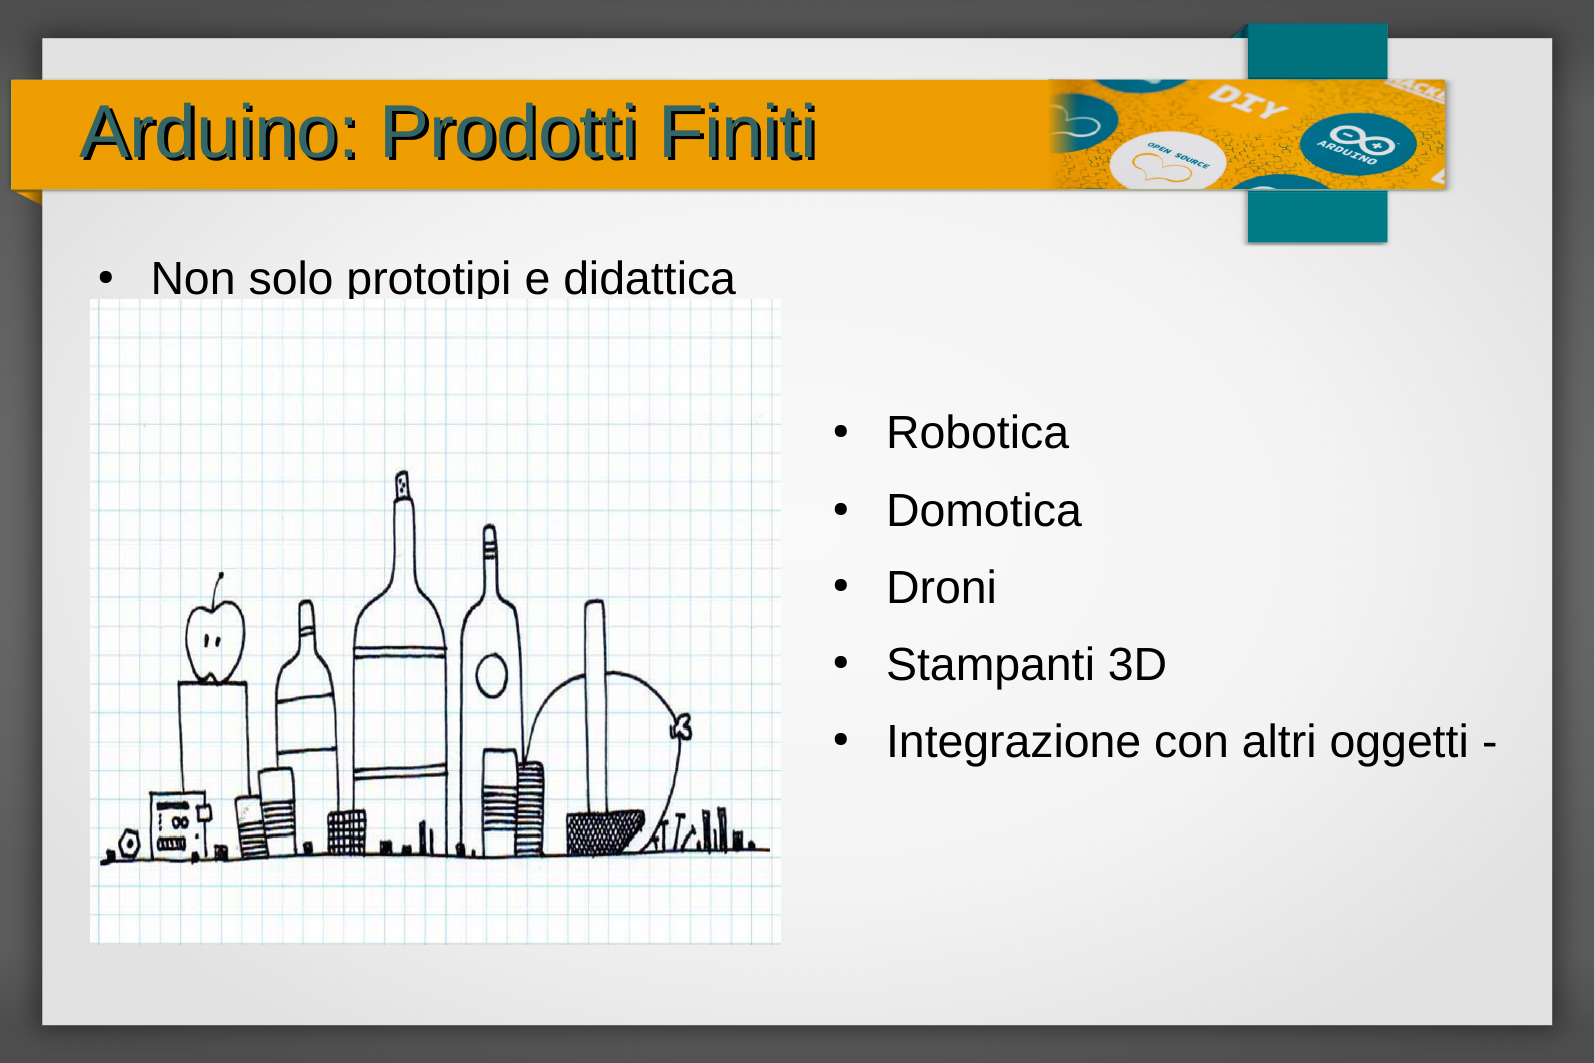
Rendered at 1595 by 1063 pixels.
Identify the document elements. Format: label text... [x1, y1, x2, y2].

list Robotica Domotica Droni Stampanti 3D Integrazione con altri oggetti - [815, 253, 1516, 870]
list Non solo prototipi e didattica [79, 253, 781, 870]
title Arduino: Prodotti Finiti [79, 80, 1219, 183]
picture [0, 0, 1595, 1063]
